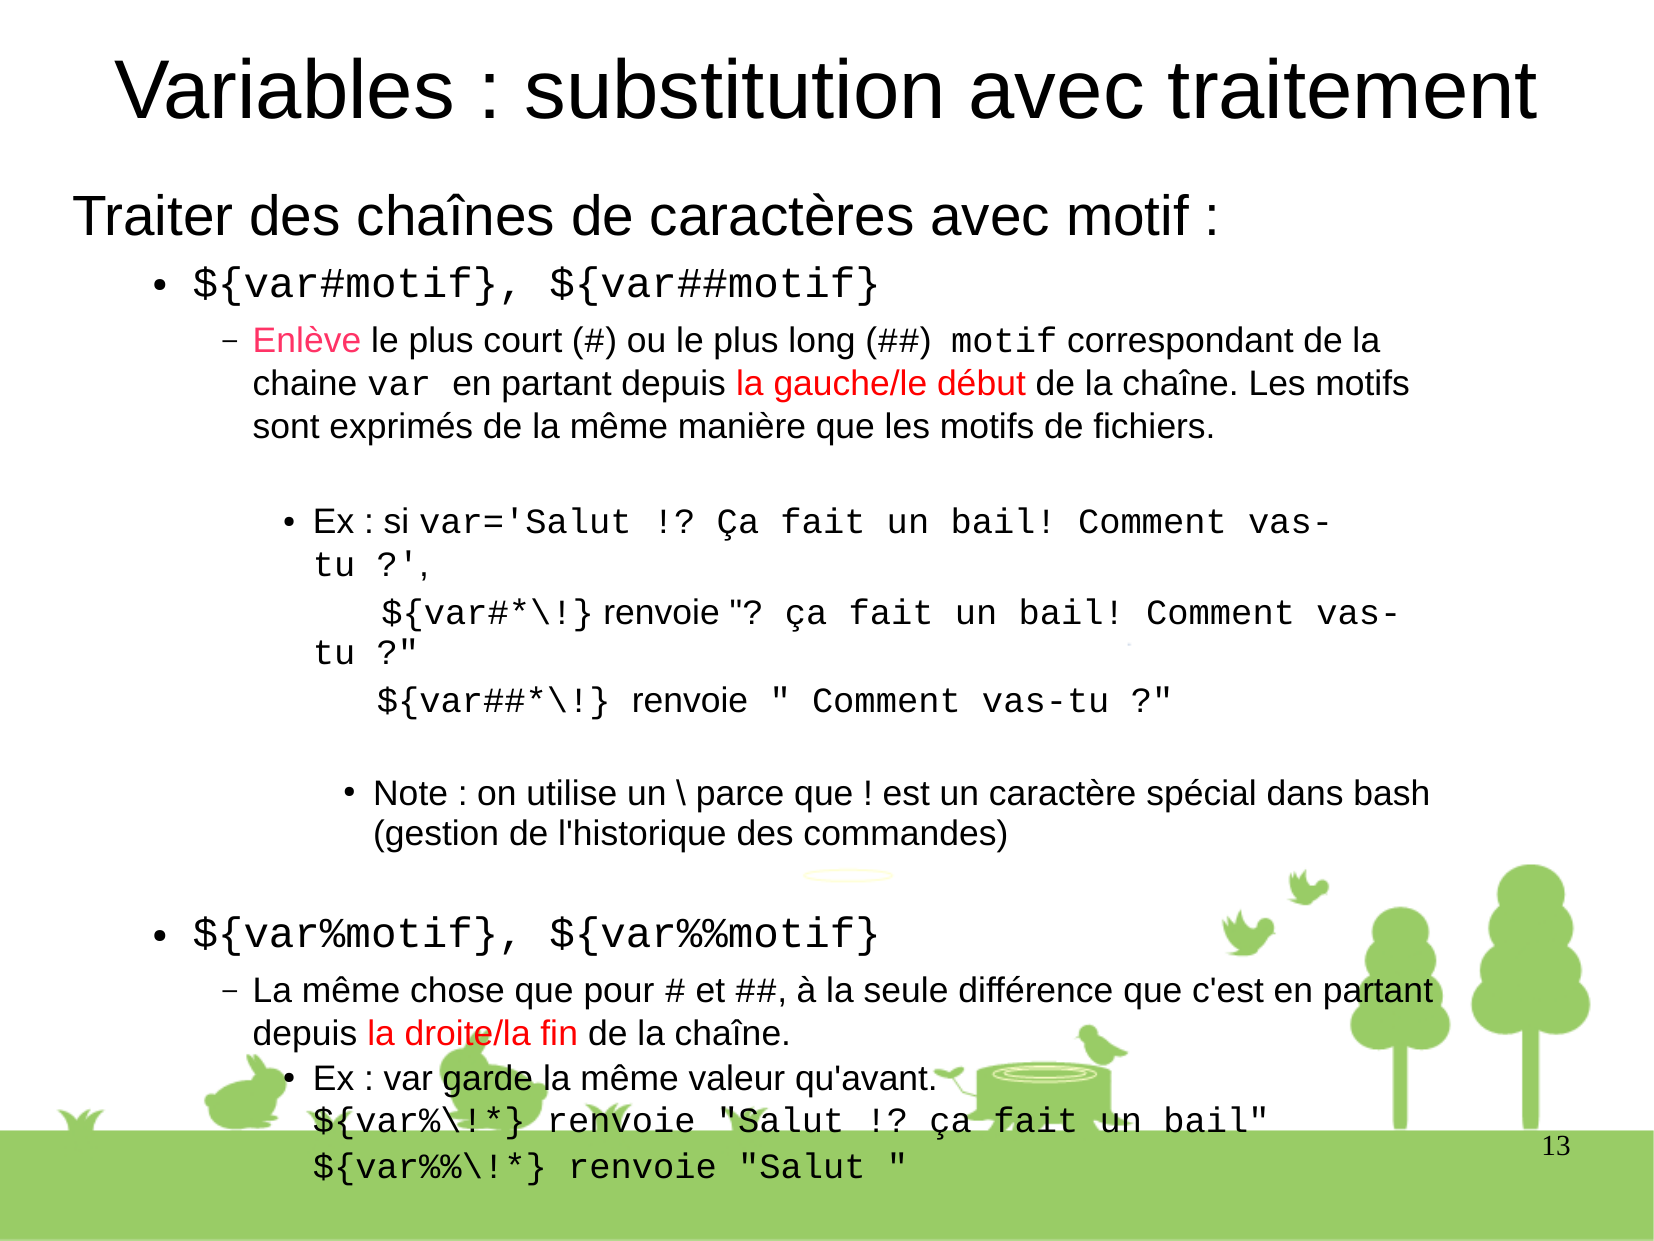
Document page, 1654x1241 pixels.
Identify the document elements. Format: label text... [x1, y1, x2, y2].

list Traiter des chaînes de caractères avec motif : ${var#motif}, ${var##motif} Enlève le plus court (#) ou le plus long (##) motif correspondant de la chaine var en partant depuis la gauche/le début de la chaîne. Les motifs sont exprimés de la même manière que les motifs de fichiers. Ex : si var='Salut !? Ça fait un bail! Comment vas-tu ?', ${var#*\!} renvoie "? ça fait un bail! Comment vas-tu ?" ${var##*\!} renvoie " Comment vas-tu ?" Note : on utilise un \ parce que ! est un caractère spécial dans bash (gestion de l'historique des commandes) ${var%motif}, ${var%%motif} La même chose que pour # et ##, à la seule différence que c'est en partant depuis la droite/la fin de la chaîne. Ex : var garde la même valeur qu'avant. ${var%\!*} renvoie "Salut !? ça fait un bail" ${var%%\!*} renvoie "Salut " [11, 183, 1441, 1193]
title Variables : substitution avec traitement [82, 43, 1571, 137]
picture [0, 0, 1654, 1241]
